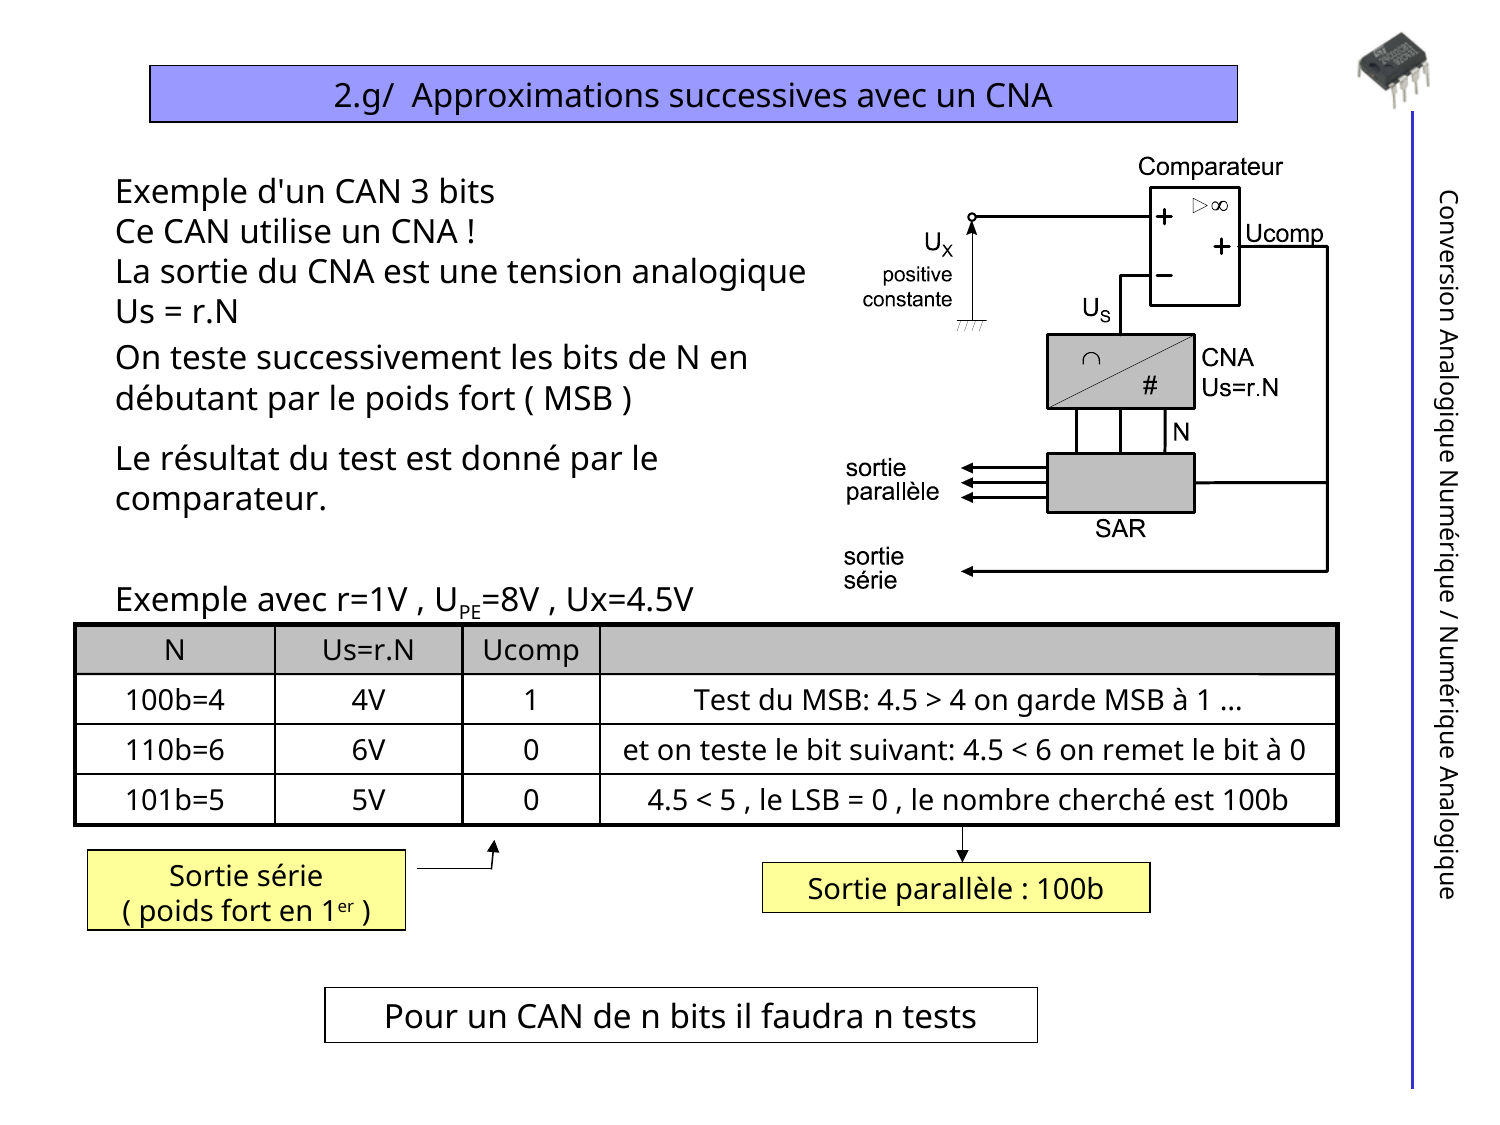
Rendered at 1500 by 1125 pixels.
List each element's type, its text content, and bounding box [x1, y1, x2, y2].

text_box 100b=4 [77, 674, 274, 723]
text_box N [77, 627, 274, 672]
text_box Test du MSB: 4.5 > 4 on garde MSB à 1 … [601, 674, 1335, 723]
text_box 6V [276, 724, 461, 773]
text_box 0 [464, 724, 599, 773]
text_box 110b=6 [77, 724, 274, 773]
text_box et on teste le bit suivant: 4.5 < 6 on remet le bit à 0 [601, 724, 1335, 773]
picture [1351, 24, 1438, 113]
text_box 101b=5 [77, 774, 274, 823]
text_box Ucomp [464, 627, 599, 673]
text_box 4V [276, 674, 461, 723]
text_box Sortie série ( poids fort en 1er ) [88, 850, 405, 930]
text_box Exemple d'un CAN 3 bits Ce CAN utilise un CNA ! La sortie du CNA est une tension analogique Us = r.N [99, 162, 837, 338]
chart [837, 149, 1363, 602]
text_box [601, 627, 1335, 673]
text_box Pour un CAN de n bits il faudra n tests [324, 987, 1038, 1043]
text_box 1 [464, 674, 599, 723]
text_box 0 [464, 774, 599, 823]
text_box 5V [276, 774, 461, 823]
title 2.g/ Approximations successives avec un CNA [149, 65, 1238, 123]
text_box Conversion Analogique Numérique / Numérique Analogique [1414, 174, 1473, 1026]
text_box 4.5 < 5 , le LSB = 0 , le nombre cherché est 100b [601, 774, 1335, 823]
text_box Us=r.N [276, 627, 461, 673]
text_box On teste successivement les bits de N en débutant par le poids fort ( MSB ) Le résultat du test est donné par le comparateur. Exemple avec r=1V , UPE=8V , Ux=4.5V [99, 329, 776, 622]
text_box Sortie parallèle : 100b [762, 862, 1150, 913]
